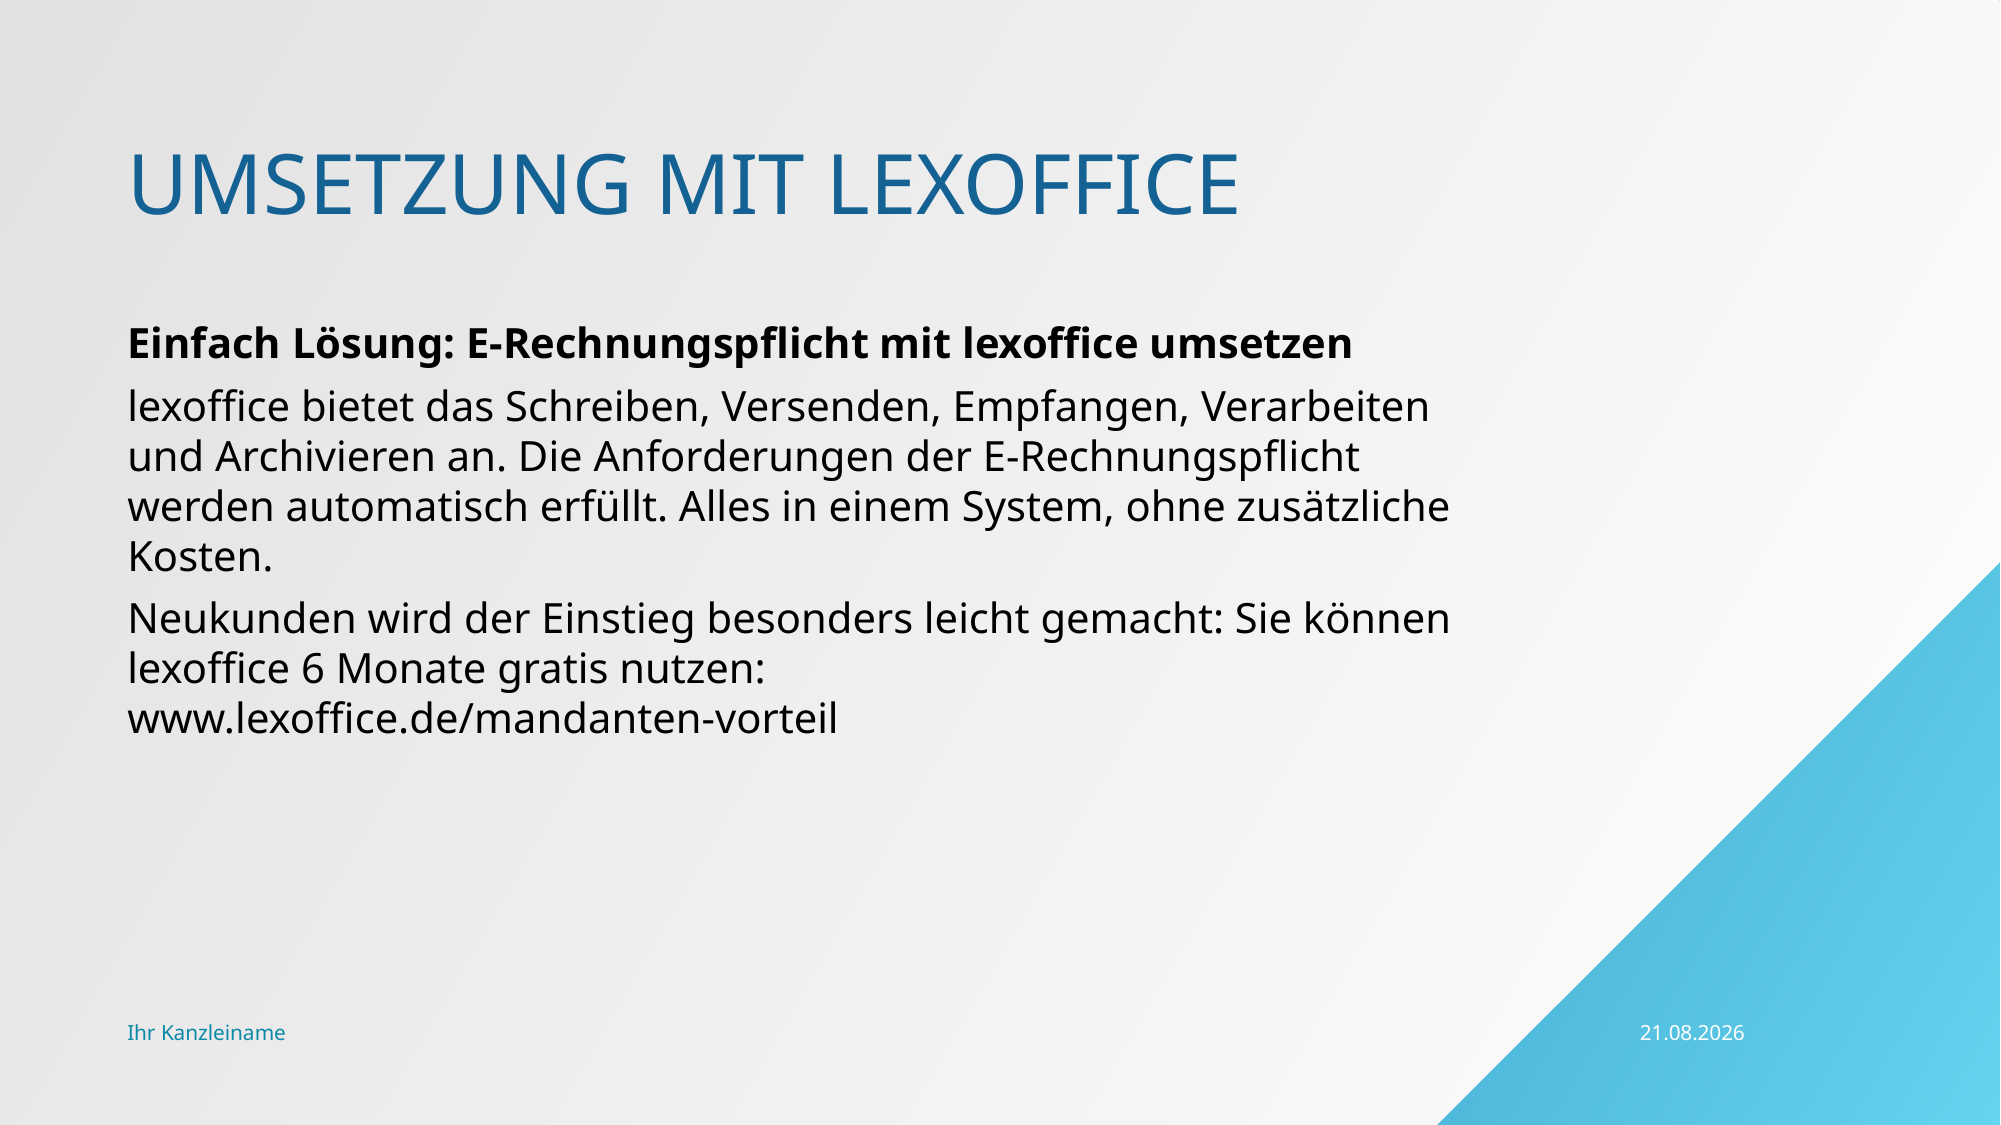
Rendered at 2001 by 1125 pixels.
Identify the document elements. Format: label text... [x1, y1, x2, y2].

list Einfach Lösung: E-Rechnungspflicht mit lexoffice umsetzen lexoffice bietet das Schreiben, Versenden, Empfangen, Verarbeiten und Archivieren an. Die Anforderungen der E-Rechnungspflicht werden automatisch erfüllt. Alles in einem System, ohne zusätzliche Kosten. Neukunden wird der Einstieg besonders leicht gemacht: Sie können lexoffice 6 Monate gratis nutzen: www.lexoffice.de/mandanten-vorteil [112, 267, 1513, 861]
text_box 03.07.2024 [1624, 1012, 1888, 1073]
title Umsetzung mit lexoffice [112, 57, 1513, 267]
text_box [0, 0, 2000, 1125]
text_box Ihr Kanzleiname [112, 1012, 1350, 1073]
